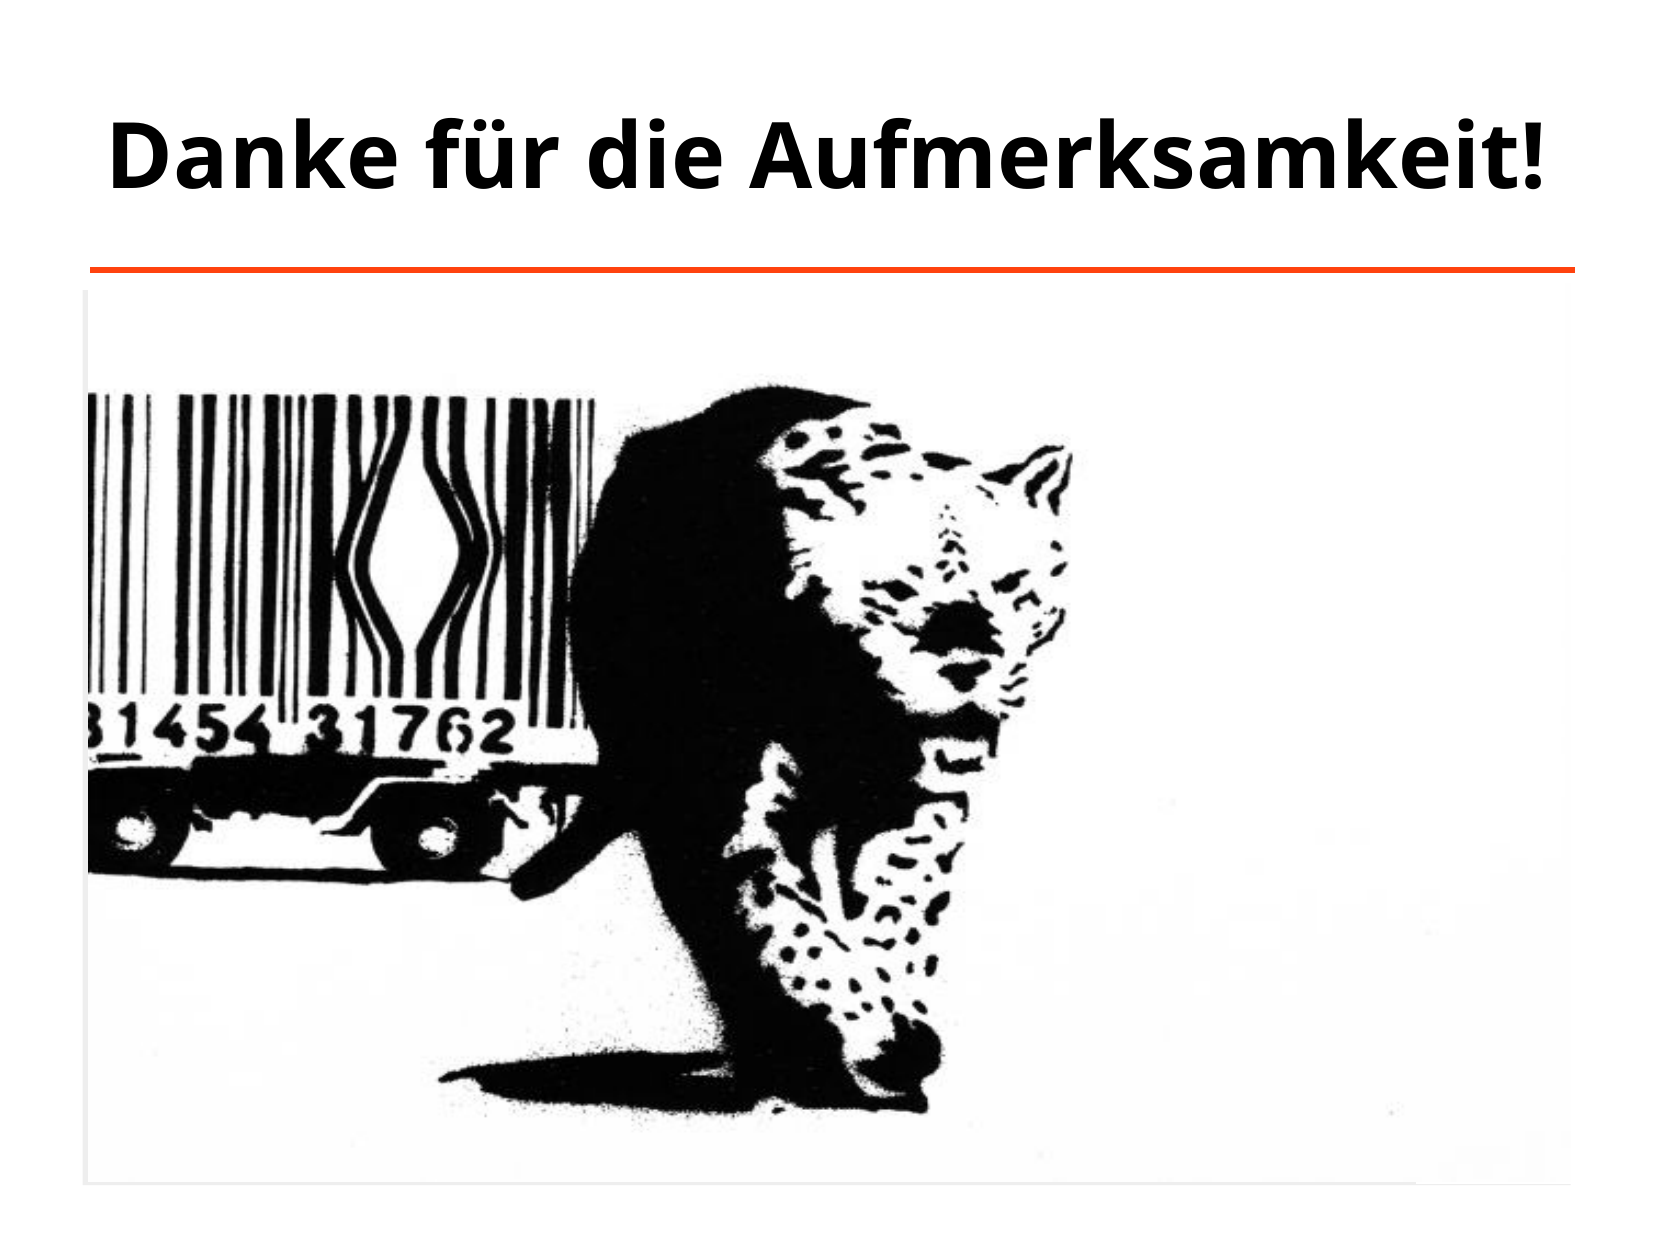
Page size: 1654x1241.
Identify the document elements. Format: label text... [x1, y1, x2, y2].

title Danke für die Aufmerksamkeit! [82, 49, 1571, 257]
picture [88, 283, 1580, 1184]
